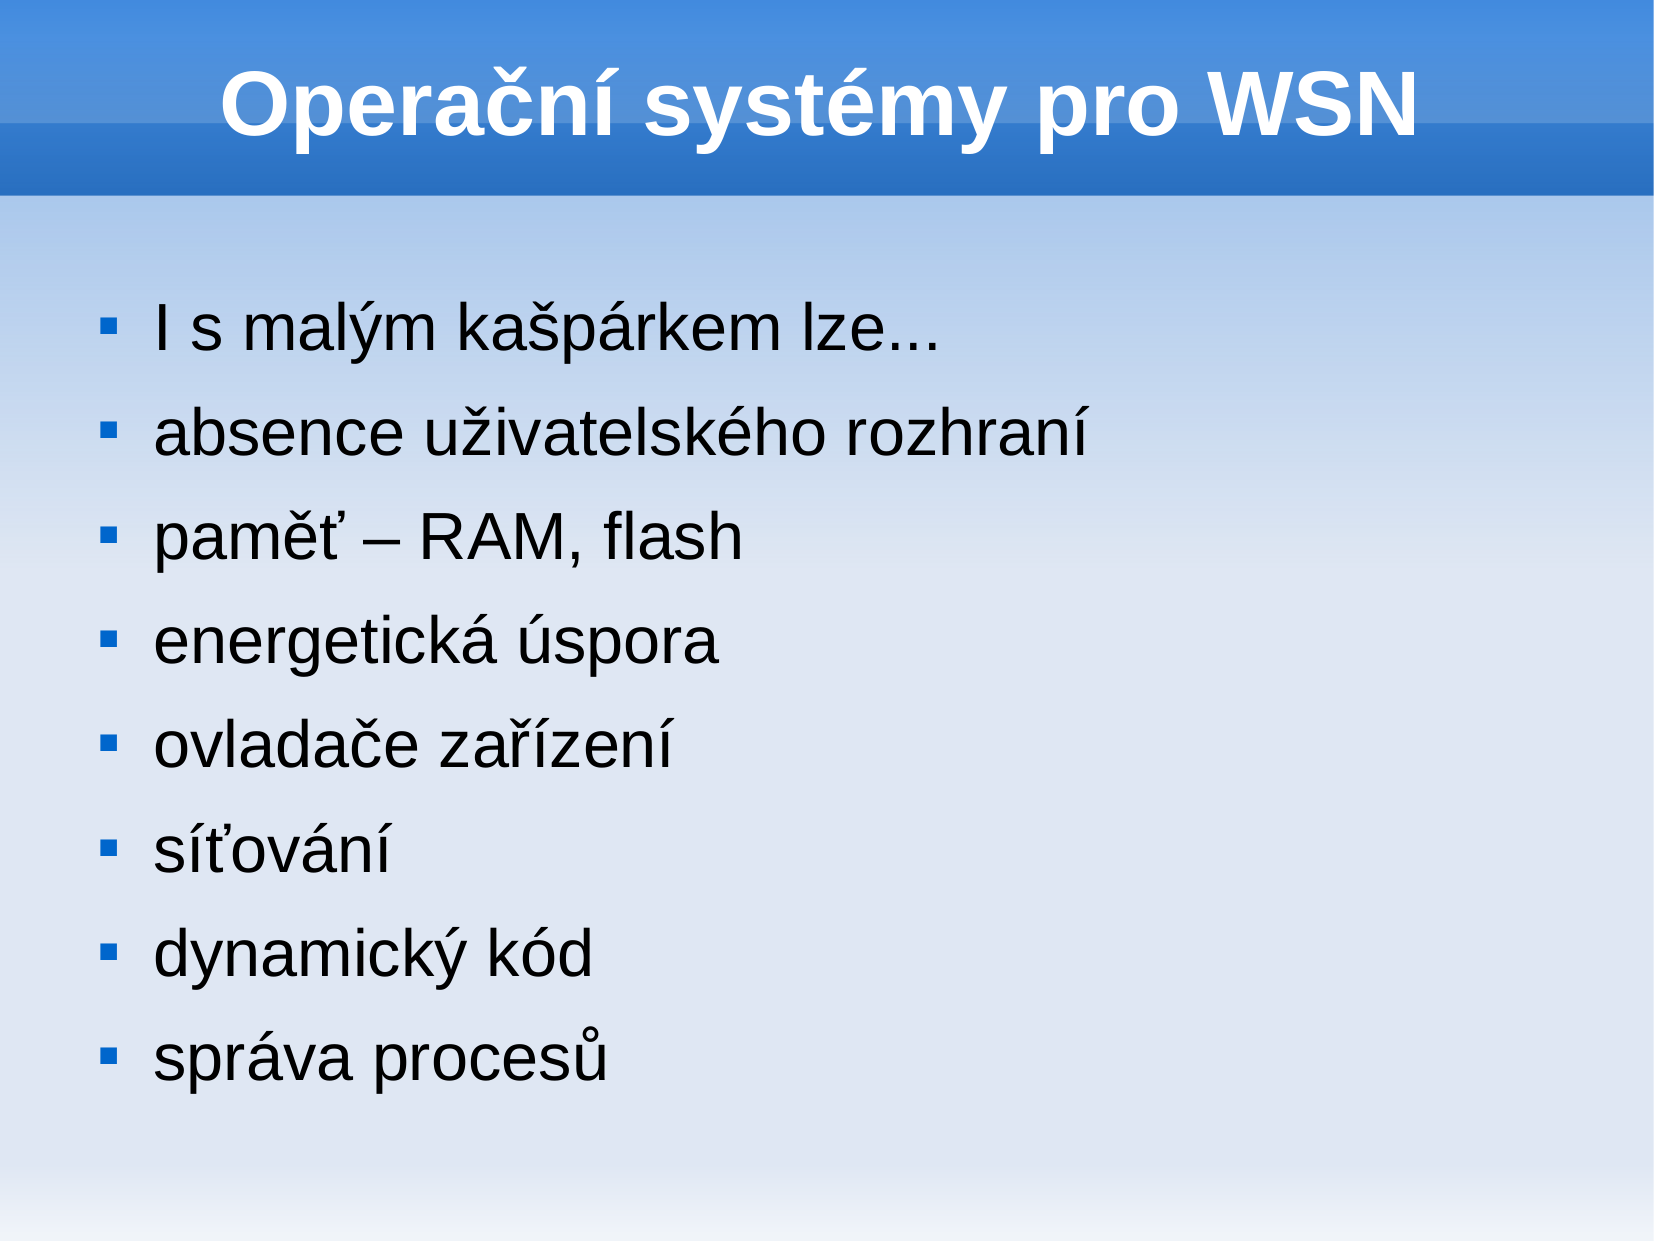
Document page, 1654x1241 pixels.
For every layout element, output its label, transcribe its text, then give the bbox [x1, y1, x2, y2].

title Operační systémy pro WSN [76, 0, 1565, 208]
list I s malým kašpárkem lze... absence uživatelského rozhraní paměť – RAM, flash energetická úspora ovladače zařízení síťování dynamický kód správa procesů [82, 290, 1571, 1109]
picture [0, 0, 1654, 1241]
